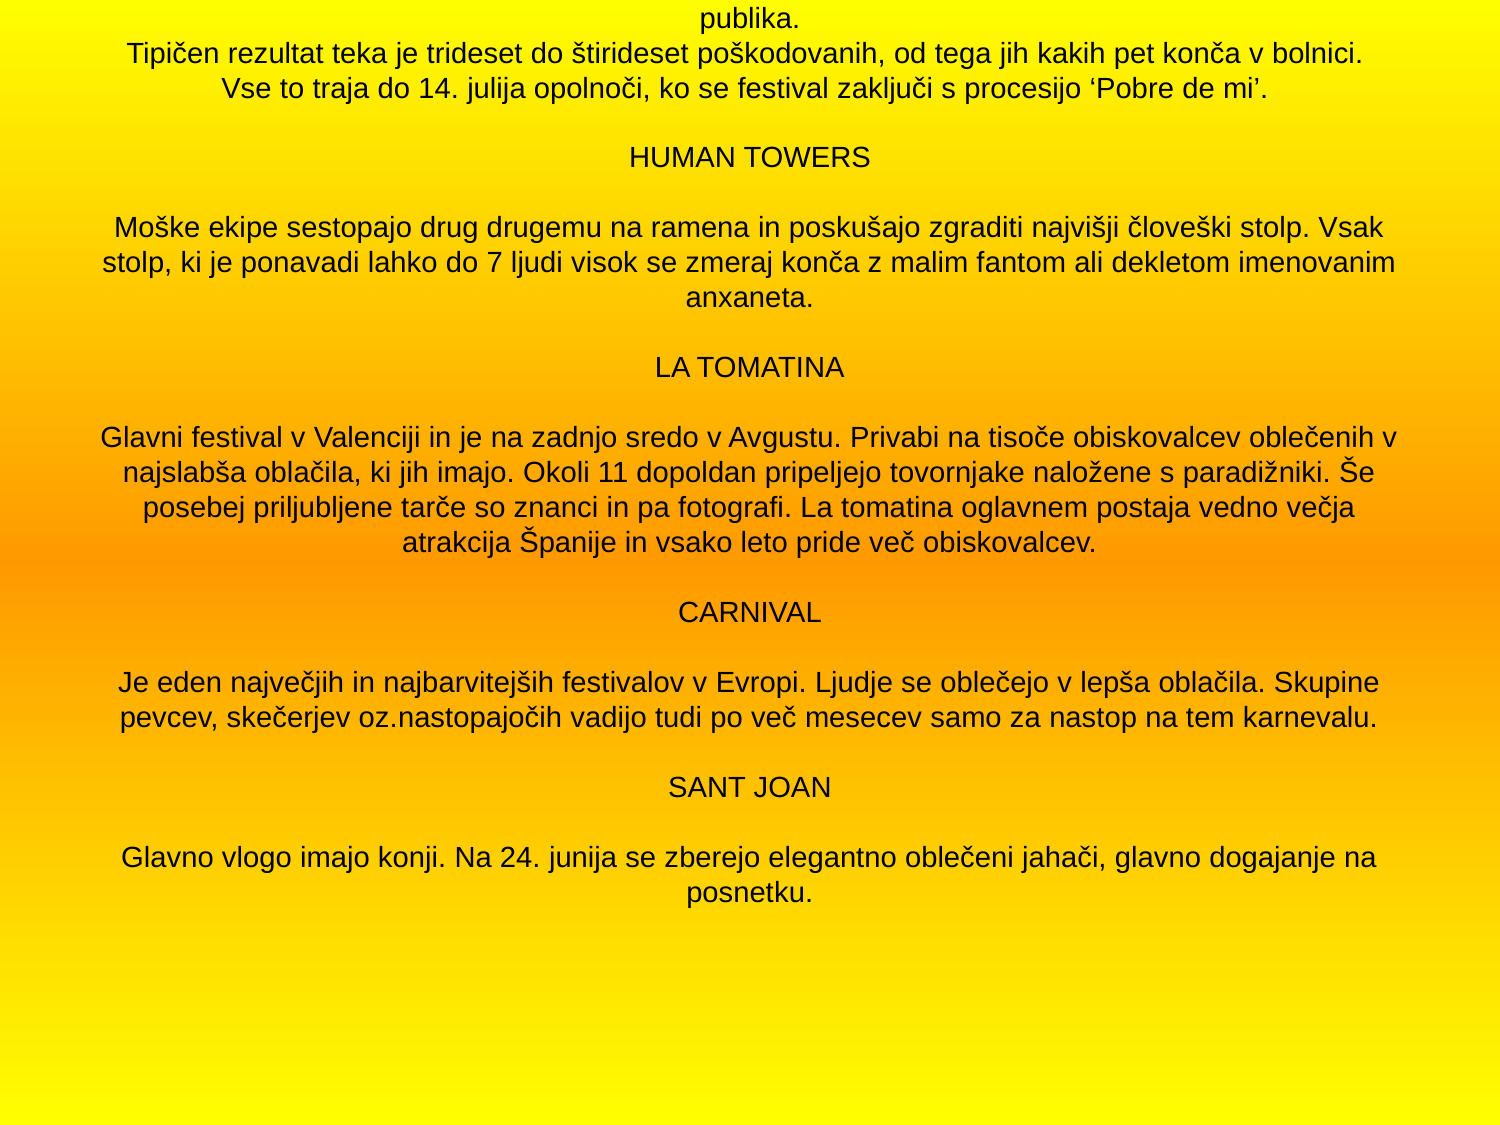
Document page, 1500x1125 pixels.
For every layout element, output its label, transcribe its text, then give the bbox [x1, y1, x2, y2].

title Sanfermines - tek bikov v Pamploni Vse se začne 6. julija, točno opoldne. Izstrelitev rakete, tradicionalnega txupinaza, označi začetek festivala. Udeleženci si zavežejo rdeče rute in odprejo se šampanjci. In nato se začne: vrstijo se sprevodi gigantskih lutk, pihalnih godb, praktično kogarkoli, ki si je upal spraviti skupaj ekipo somišljenikov. Na stojnicah prodajajo vse mogoče od najbolj navadnega turističnega kiča, festivalskih spominkov do značilne hrane španskih avtonomnih pokrajin. Večina obiskovalcev je oblečenih v tradicionalna baskovska oblačila: bela srajca, bele hlače, rdeč pas in rdeča ruta okoli vratu. Bari v centru so odprti 24 ur na dan, nekateri celo snamejo okna in vrata zaradi povečanega pretoka obiskovalcev. Alkohol teče v potokih in bele baskovske obleke se kmalu oplemenitijo z madeži rdečega vina. Na malih, velikih, plačljivih ali zastonjskih prizoriščih se vrstijo koncerti za vse okuse: od popa in rocka do jazza in reggaeja. Glavna stvar, zaradi katere je festival poznan, je tek bikov. Španci mu rečejo ‘encierro’ in je na sporedu vsak dan festivala ob osmih zjutraj. Ni povsem znano, zakaj je ravno pamplonski tek tako razvpit, saj ima podobno navado mnogo španskih mest. Proga, na kateri se odvija encierro, je dolga 900 metrov. Začne se pri ogradi, v kateri so biki nastanjeni čez noč, nadaljuje po ozkih mestnih uličicah mimo mestne hiše in konča v bikoborski areni. Širši deli proge so obdani z dvojno leseno ograjo. Za prvo ogrado je prostor za varnostnike, fotografe, reševalce in udeležence teka, ki se hočejo rešiti pred prihajajočo nevarnostjo. Za drugo ogrado je publika. Tipičen rezultat teka je trideset do štirideset poškodovanih, od tega jih kakih pet konča v bolnici. Vse to traja do 14. julija opolnoči, ko se festival zaključi s procesijo ‘Pobre de mi’. HUMAN TOWERS Moške ekipe sestopajo drug drugemu na ramena in poskušajo zgraditi najvišji človeški stolp. Vsak stolp, ki je ponavadi lahko do 7 ljudi visok se zmeraj konča z malim fantom ali dekletom imenovanim anxaneta. LA TOMATINA Glavni festival v Valenciji in je na zadnjo sredo v Avgustu. Privabi na tisoče obiskovalcev oblečenih v najslabša oblačila, ki jih imajo. Okoli 11 dopoldan pripeljejo tovornjake naložene s paradižniki. Še posebej priljubljene tarče so znanci in pa fotografi. La tomatina oglavnem postaja vedno večja atrakcija Španije in vsako leto pride več obiskovalcev. CARNIVAL Je eden največjih in najbarvitejših festivalov v Evropi. Ljudje se oblečejo v lepša oblačila. Skupine pevcev, skečerjev oz.nastopajočih vadijo tudi po več mesecev samo za nastop na tem karnevalu. SANT JOAN Glavno vlogo imajo konji. Na 24. junija se zberejo elegantno oblečeni jahači, glavno dogajanje na posnetku. [75, 45, 1425, 233]
